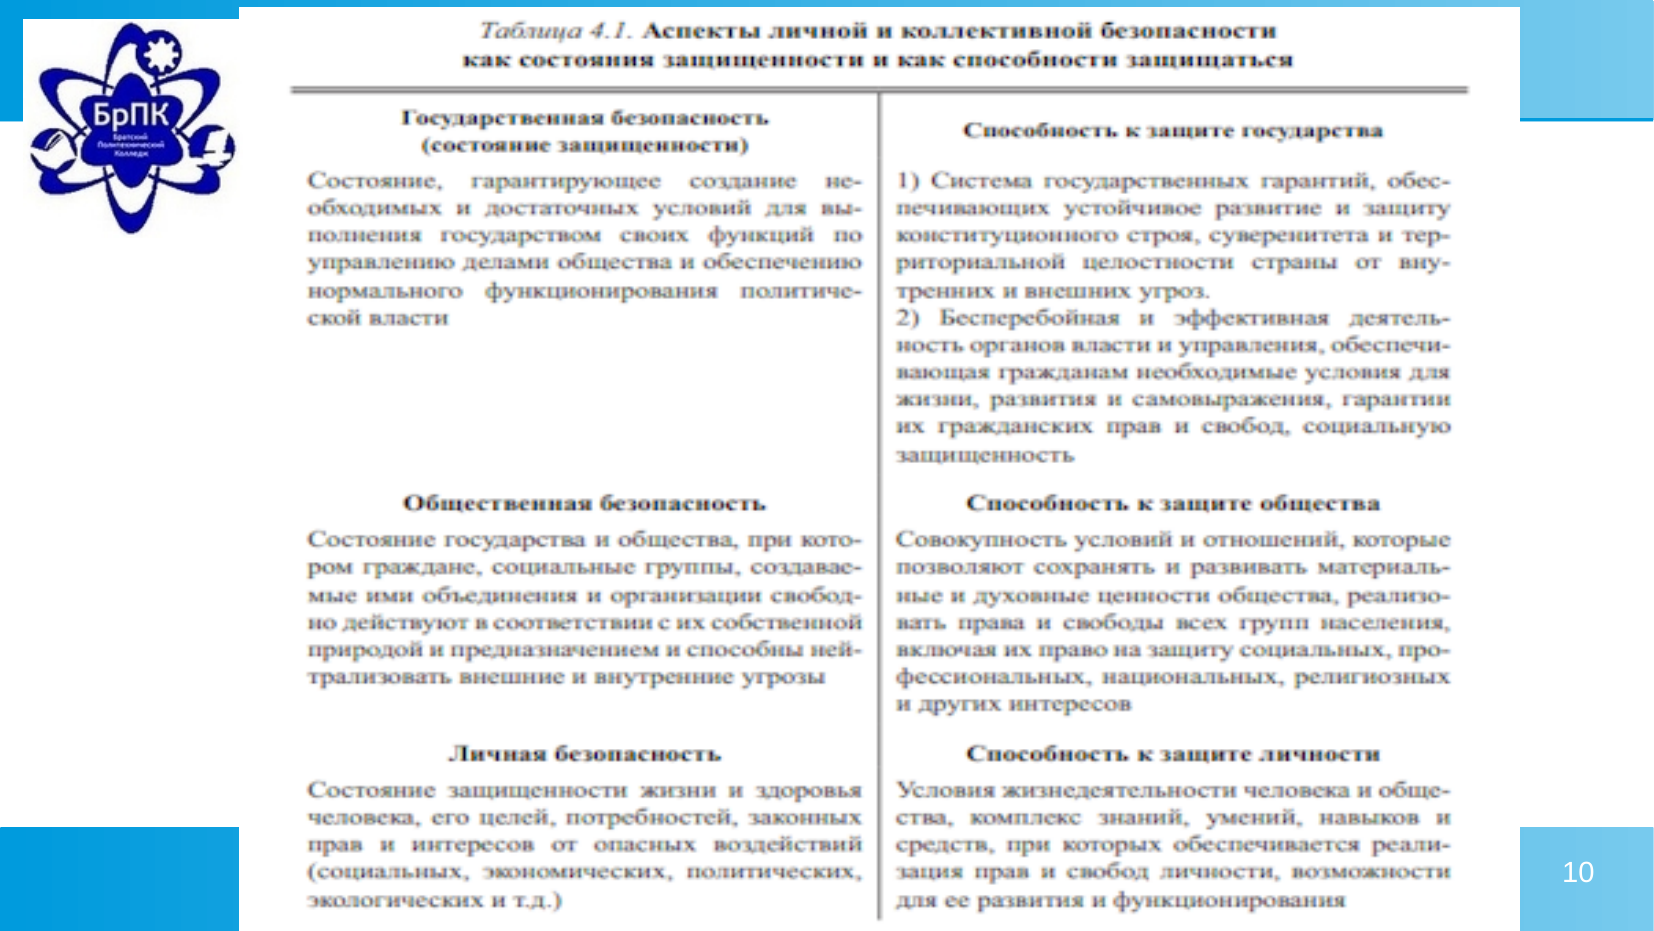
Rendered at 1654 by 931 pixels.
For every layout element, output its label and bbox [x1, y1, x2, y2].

picture [23, 7, 1520, 931]
